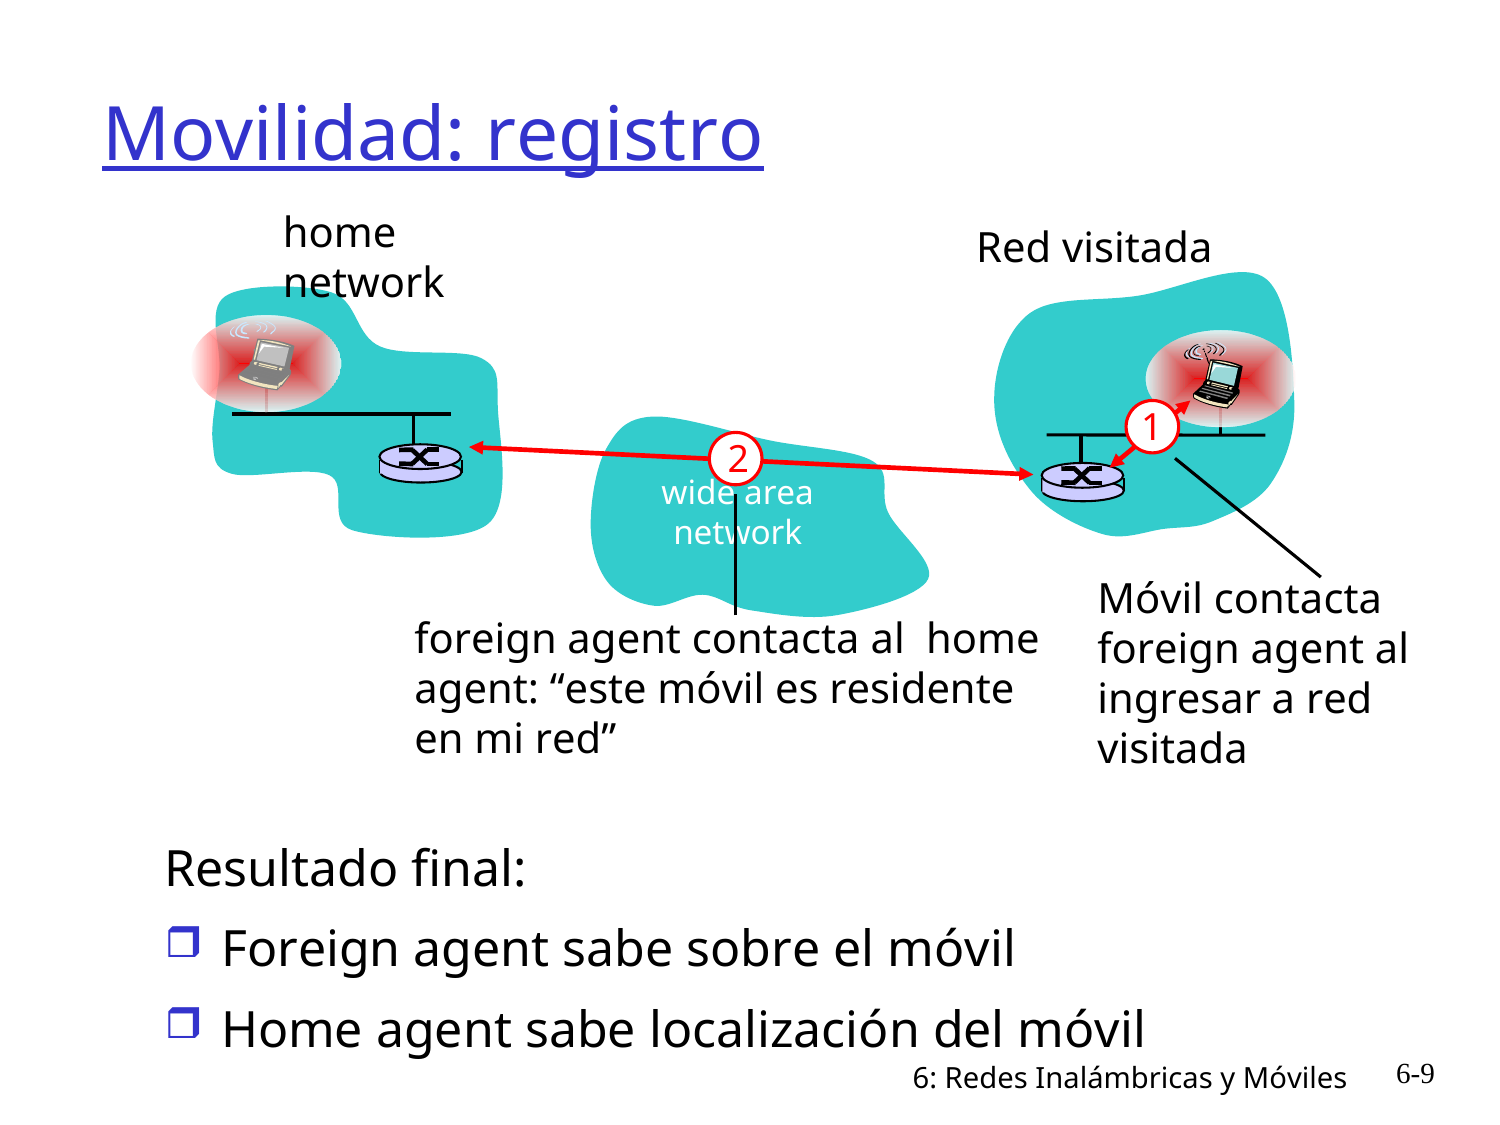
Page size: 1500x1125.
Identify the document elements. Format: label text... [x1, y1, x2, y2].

text_box [765, 439, 877, 464]
text_box 1 [1126, 395, 1178, 456]
text_box 2 [712, 427, 765, 488]
text_box Red visitada [961, 213, 1334, 279]
text_box [737, 469, 930, 604]
text_box Móvil contacta foreign agent al ingresar a red visitada [1082, 564, 1435, 780]
text_box [590, 416, 734, 604]
text_box home network [268, 198, 578, 315]
text_box foreign agent contacta al home agent: “este móvil es residente en mi red” [399, 604, 1064, 771]
text_box [994, 279, 1296, 537]
chart [1183, 341, 1243, 409]
text_box wide area network [619, 463, 857, 560]
title Movilidad: registro [87, 37, 1363, 225]
text_box [191, 286, 503, 538]
list Resultado final: Foreign agent sabe sobre el móvil Home agent sabe localización del móvil [150, 824, 1426, 1125]
